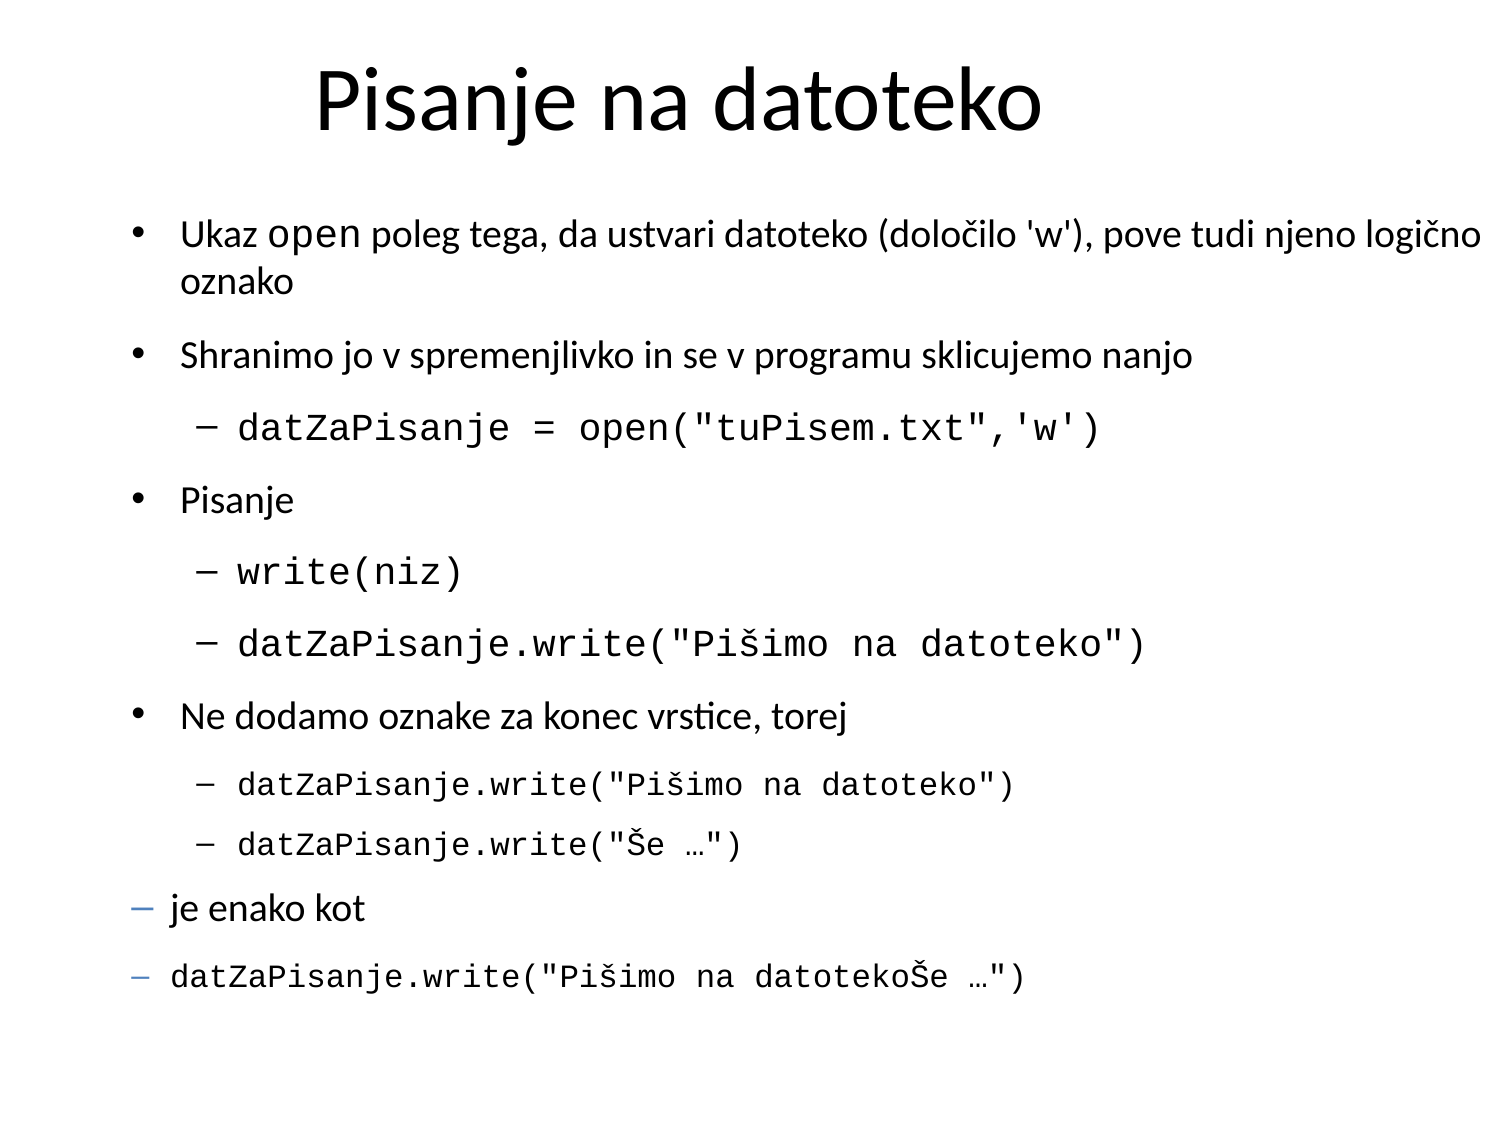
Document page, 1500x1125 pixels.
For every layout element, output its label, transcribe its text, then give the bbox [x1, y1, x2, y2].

list Ukaz open poleg tega, da ustvari datoteko (določilo 'w'), pove tudi njeno logično oznako Shranimo jo v spremenjlivko in se v programu sklicujemo nanjo datZaPisanje = open("tuPisem.txt",'w') Pisanje write(niz) datZaPisanje.write("Pišimo na datoteko") Ne dodamo oznake za konec vrstice, torej datZaPisanje.write("Pišimo na datoteko") datZaPisanje.write("Še …") je enako kot datZaPisanje.write("Pišimo na datotekoŠe …") [116, 200, 1500, 1006]
title Pisanje na datoteko [0, 0, 1360, 188]
